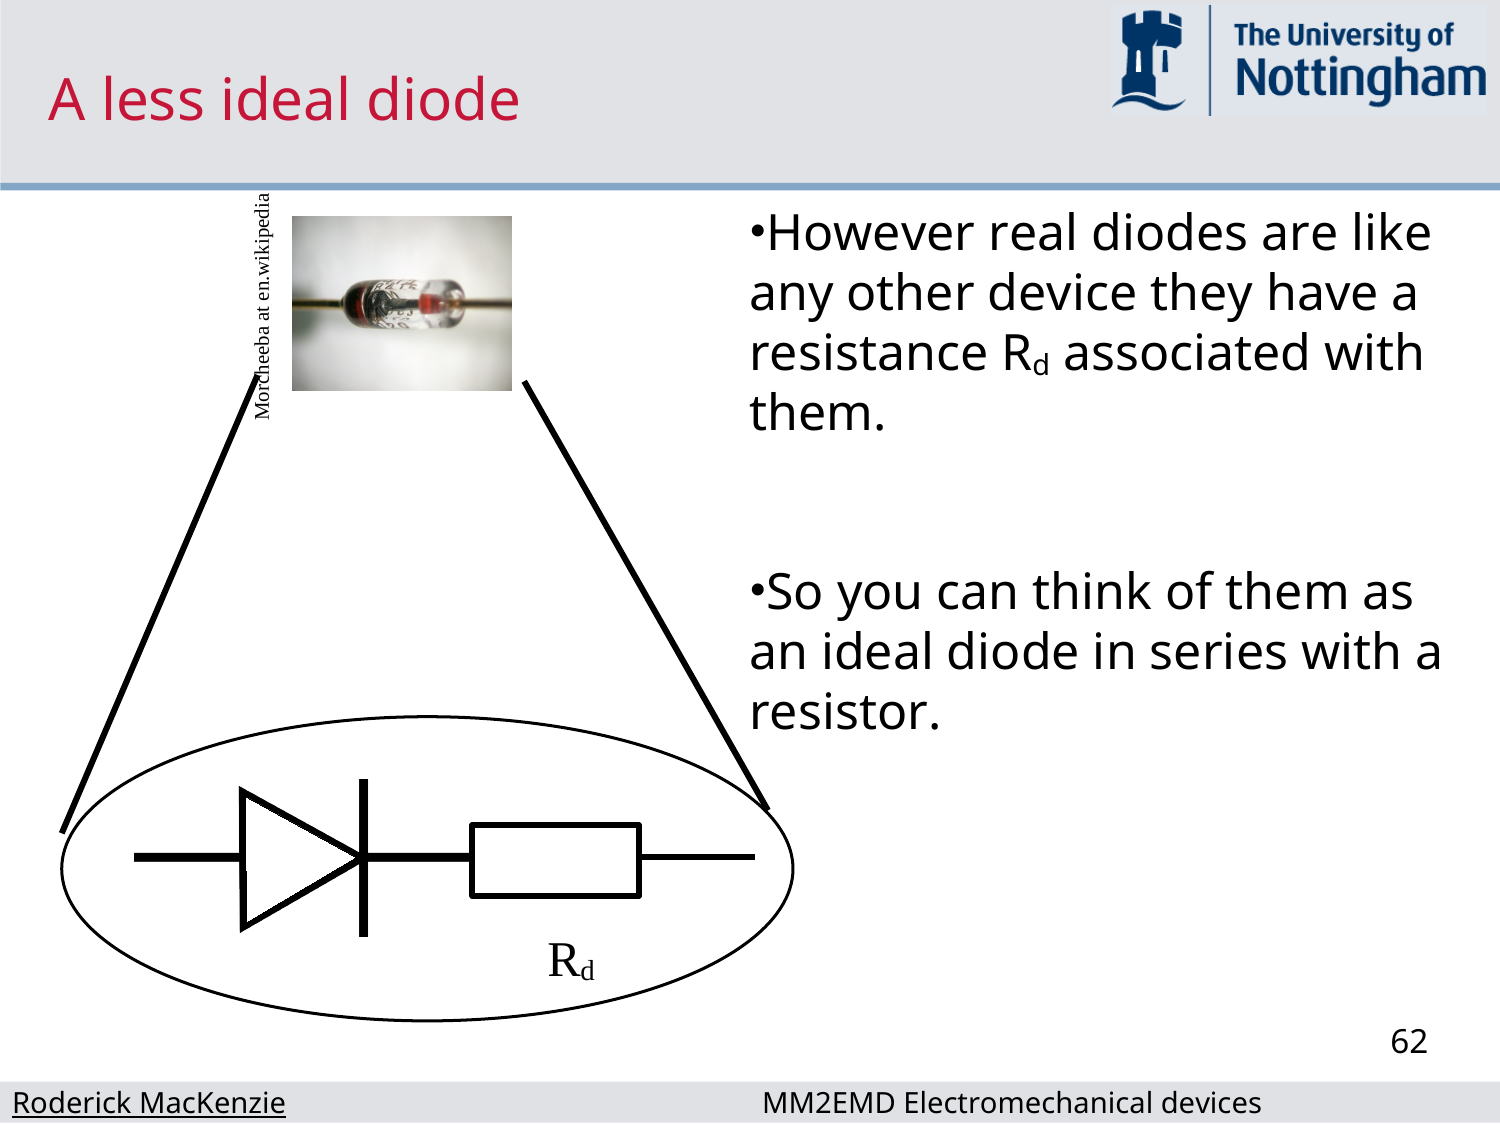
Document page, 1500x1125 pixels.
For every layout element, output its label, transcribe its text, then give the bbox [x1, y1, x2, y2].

text_box Rd [532, 918, 610, 1011]
text_box However real diodes are like any other device they have a resistance Rd associated with them. So you can think of them as an ideal diode in series with a resistor. [734, 193, 1500, 764]
picture [134, 779, 473, 937]
text_box <number> [1375, 1013, 1500, 1084]
picture [1111, 4, 1487, 116]
title A less ideal diode [34, 22, 1144, 174]
text_box [245, 796, 357, 923]
picture [292, 216, 512, 392]
text_box Morcheeba at en.wikipedia [240, 113, 286, 436]
text_box Rd [573, 1003, 610, 1011]
